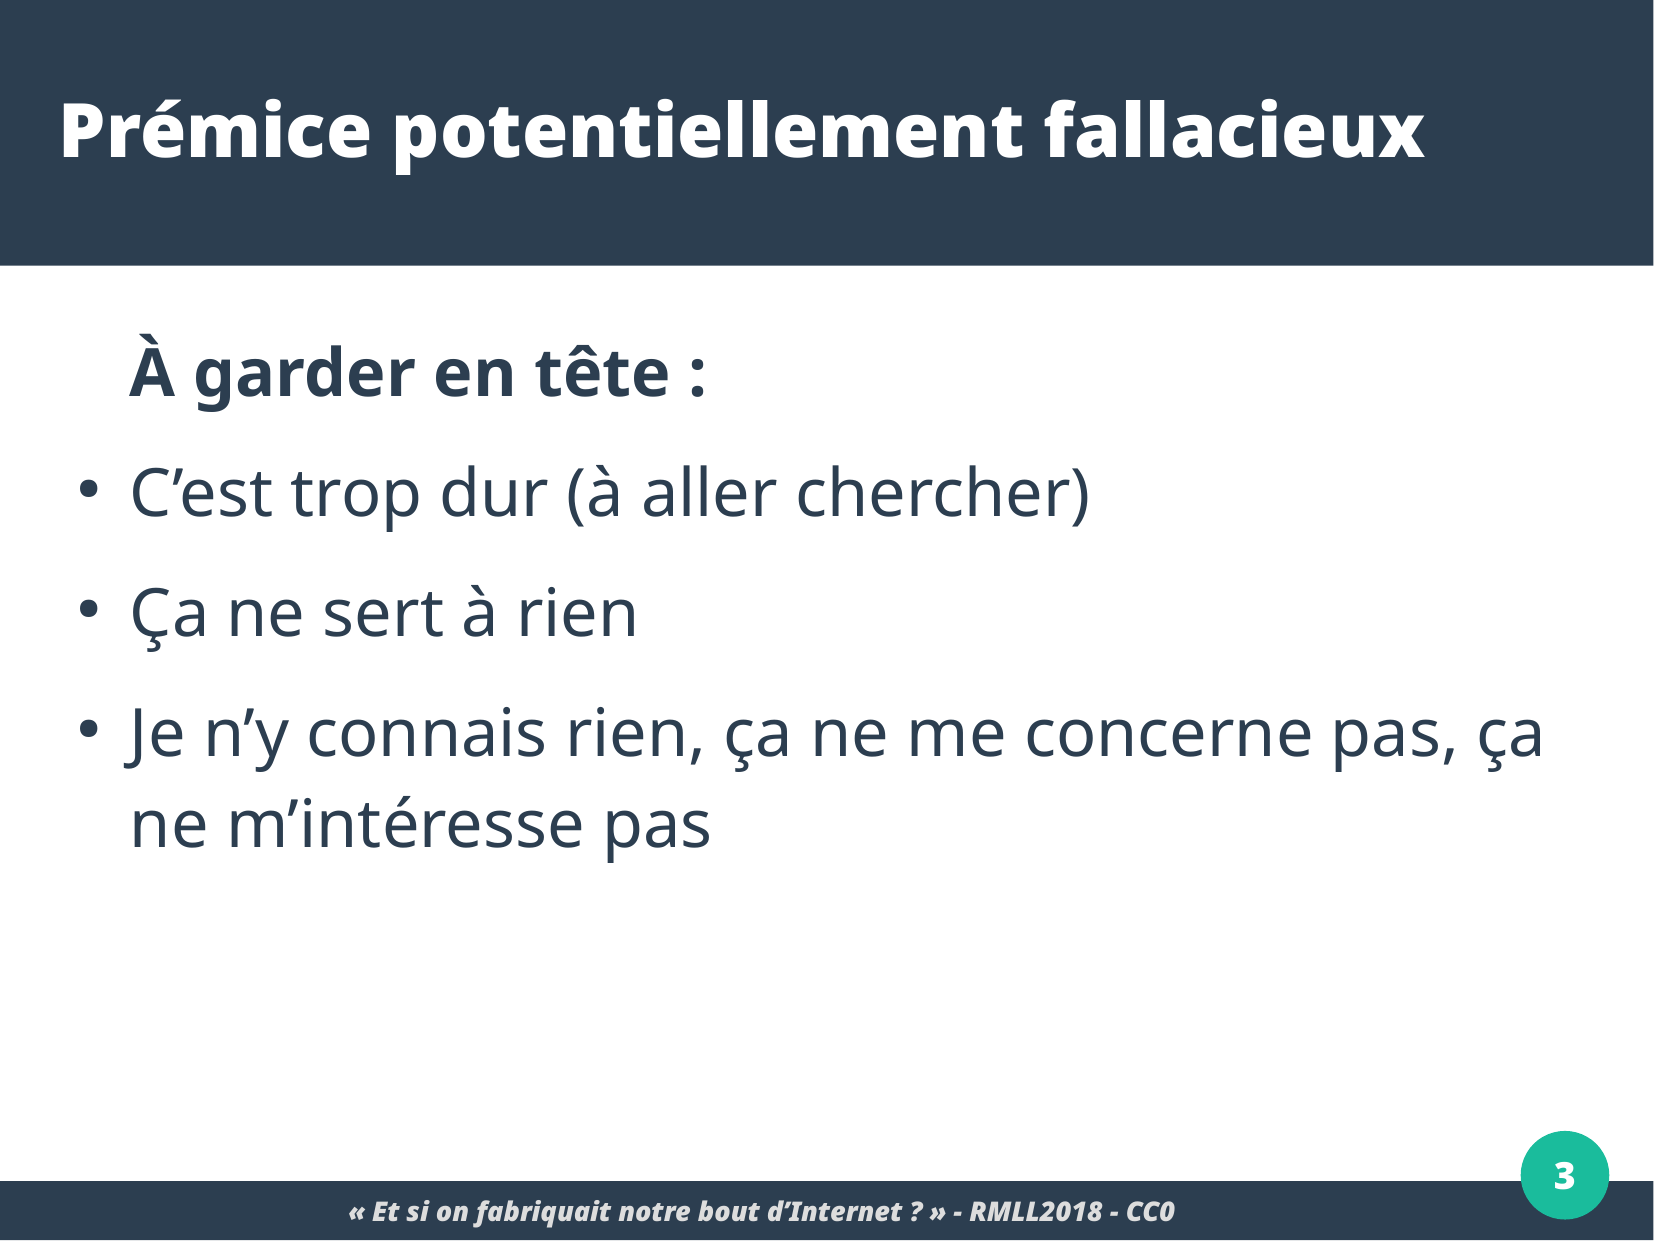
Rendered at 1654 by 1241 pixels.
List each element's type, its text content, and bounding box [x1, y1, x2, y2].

list À garder en tête : C’est trop dur (à aller chercher) Ça ne sert à rien Je n’y connais rien, ça ne me concerne pas, ça ne m’intéresse pas [59, 324, 1595, 1152]
title Prémice potentiellement fallacieux [59, 49, 1595, 207]
